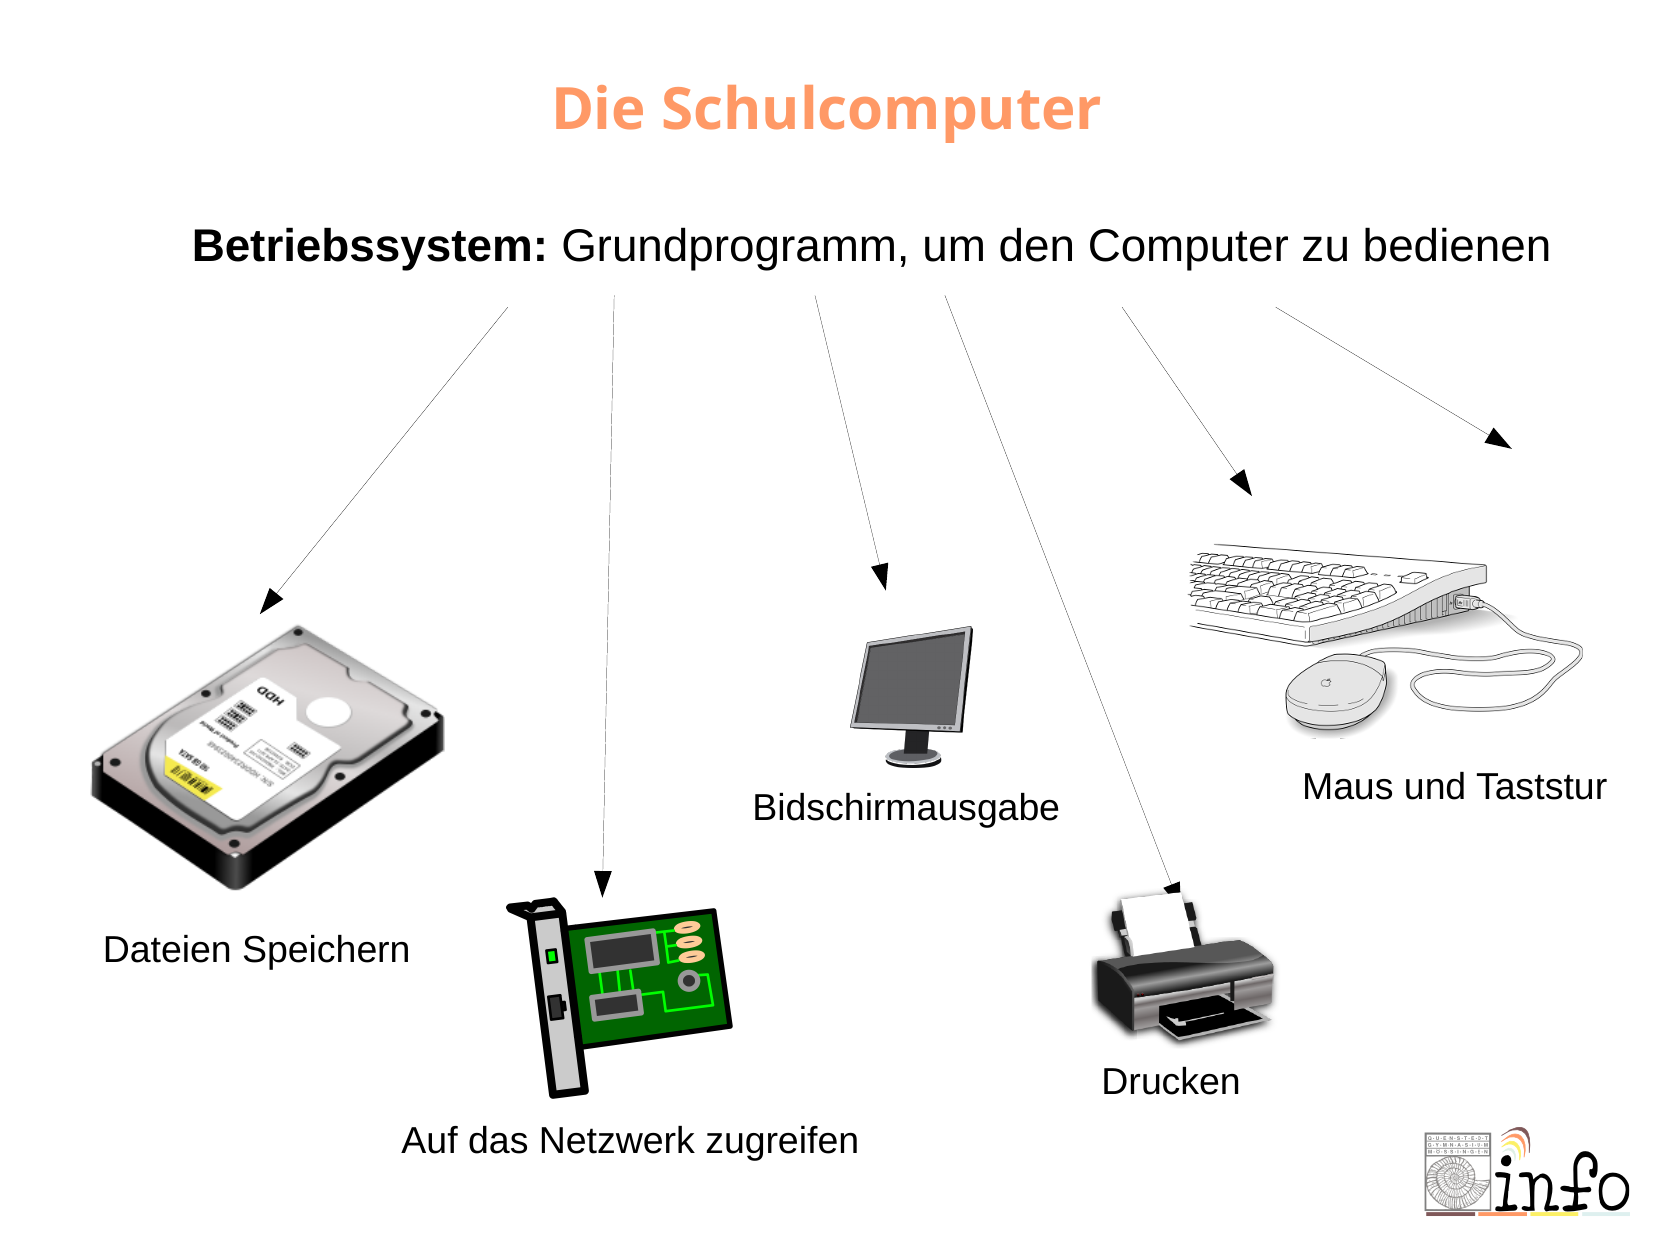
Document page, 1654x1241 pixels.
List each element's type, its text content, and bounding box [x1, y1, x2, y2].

picture [1418, 1127, 1630, 1217]
text_box Auf das Netzwerk zugreifen [386, 1112, 875, 1170]
picture [850, 626, 973, 768]
title Die Schulcomputer [82, 49, 1571, 166]
text_box Maus und Taststur [1287, 758, 1623, 815]
text_box Betriebssystem: Grundprogramm, um den Computer zu bedienen [177, 212, 1567, 279]
picture [506, 897, 733, 1099]
text_box Bidschirmausgabe [737, 779, 1075, 837]
picture [1086, 885, 1281, 1052]
picture [1186, 543, 1583, 739]
text_box Drucken [1086, 1053, 1256, 1111]
text_box Dateien Speichern [88, 921, 426, 979]
picture [53, 555, 473, 974]
